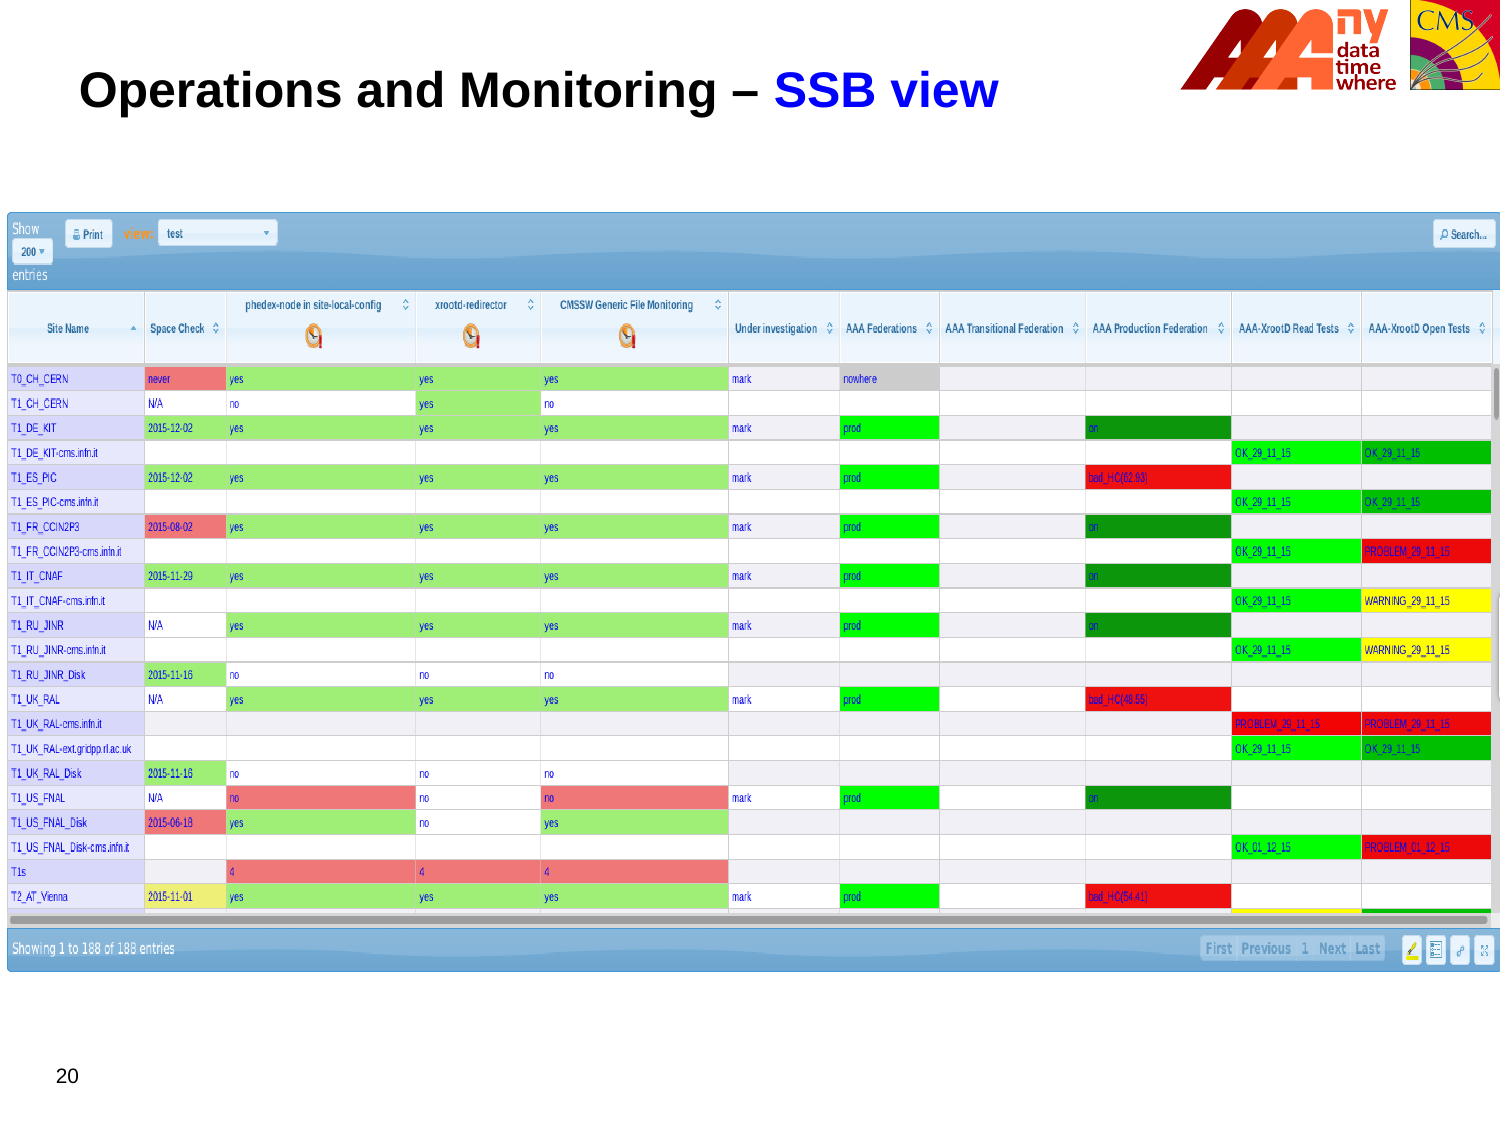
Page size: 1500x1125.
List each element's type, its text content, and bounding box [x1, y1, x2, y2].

picture [1410, 0, 1500, 90]
picture [1180, 9, 1396, 90]
title Operations and Monitoring – SSB view [64, 54, 1198, 147]
picture [3, 204, 1500, 987]
